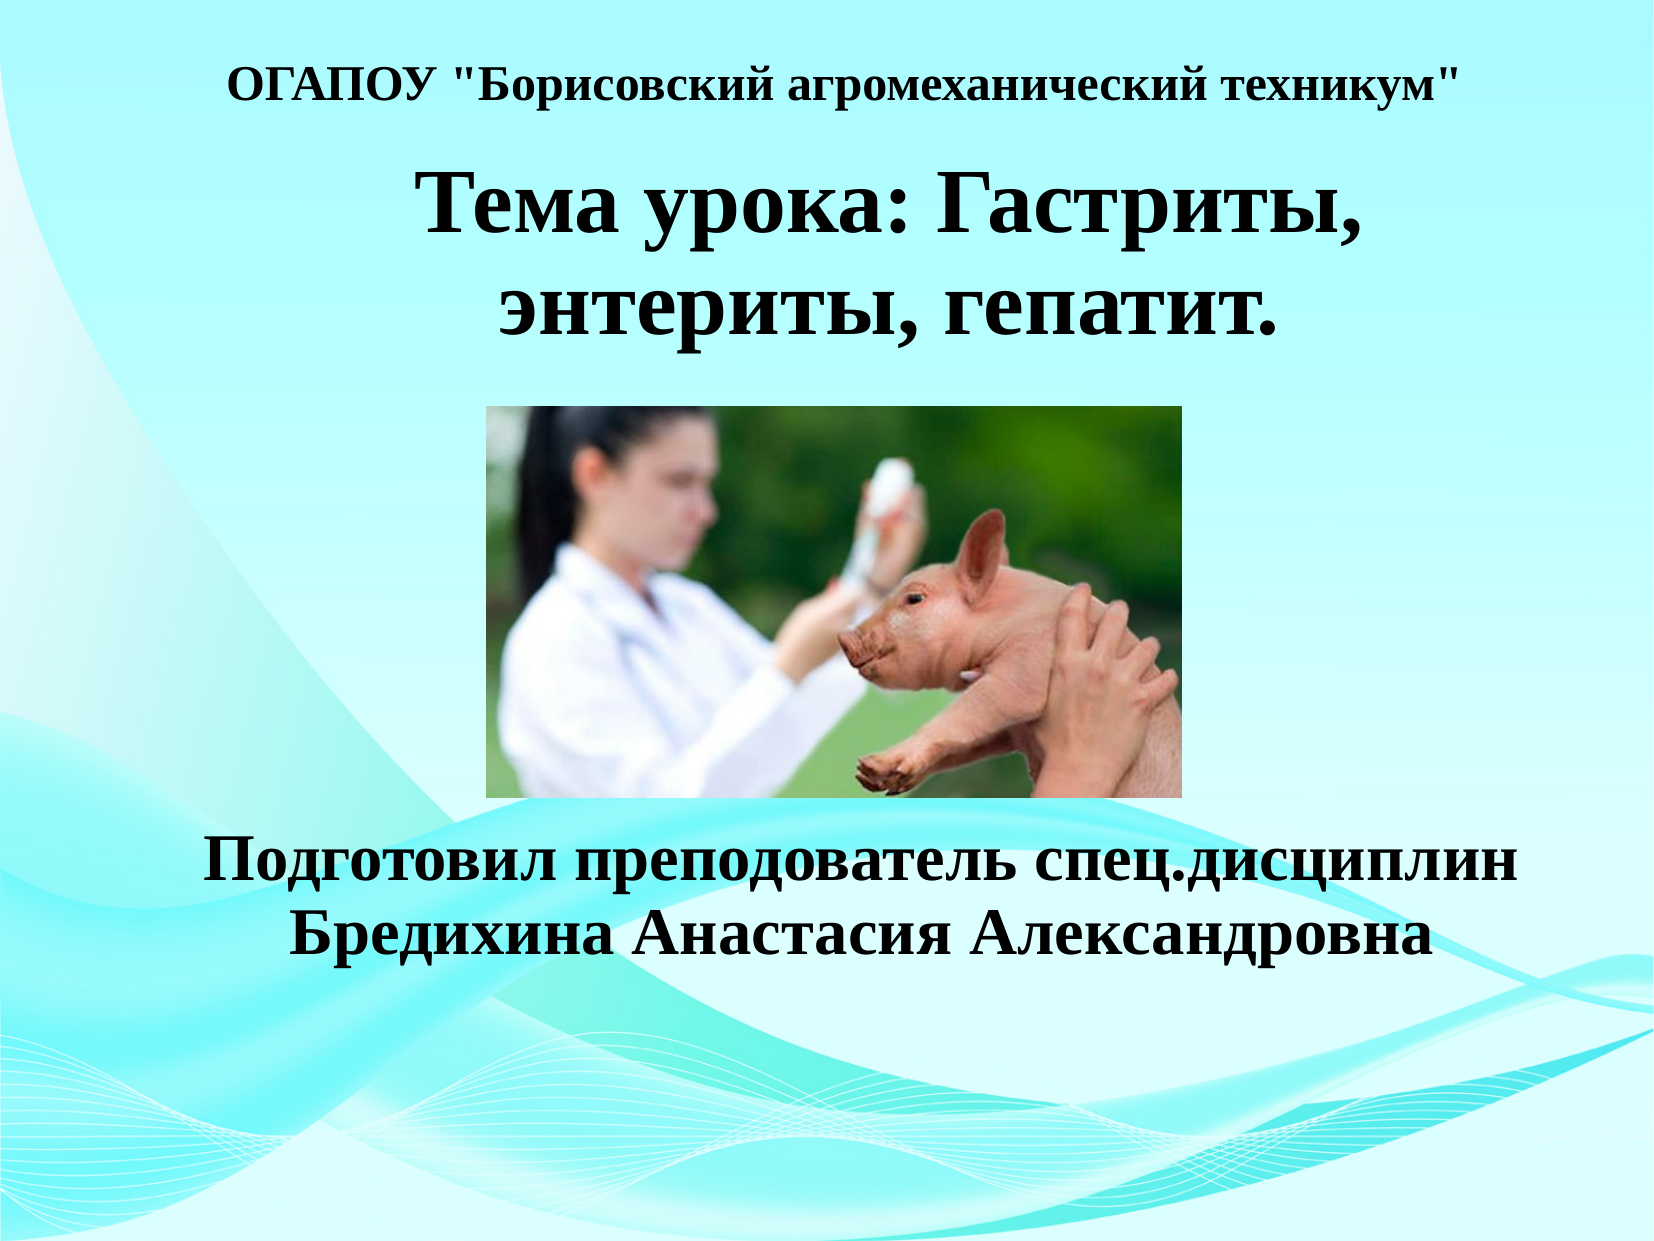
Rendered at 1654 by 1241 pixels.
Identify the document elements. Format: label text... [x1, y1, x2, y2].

title ОГАПОУ "Борисовский агромеханический техникум" [118, 49, 1571, 119]
text_box Тема урока: Гастриты, энтериты, гепатит. [261, 151, 1447, 355]
list Подготовил преподователь спец.дисциплин Бредихина Анастасия Александровна [82, 717, 1571, 1109]
picture [0, 0, 1654, 1241]
